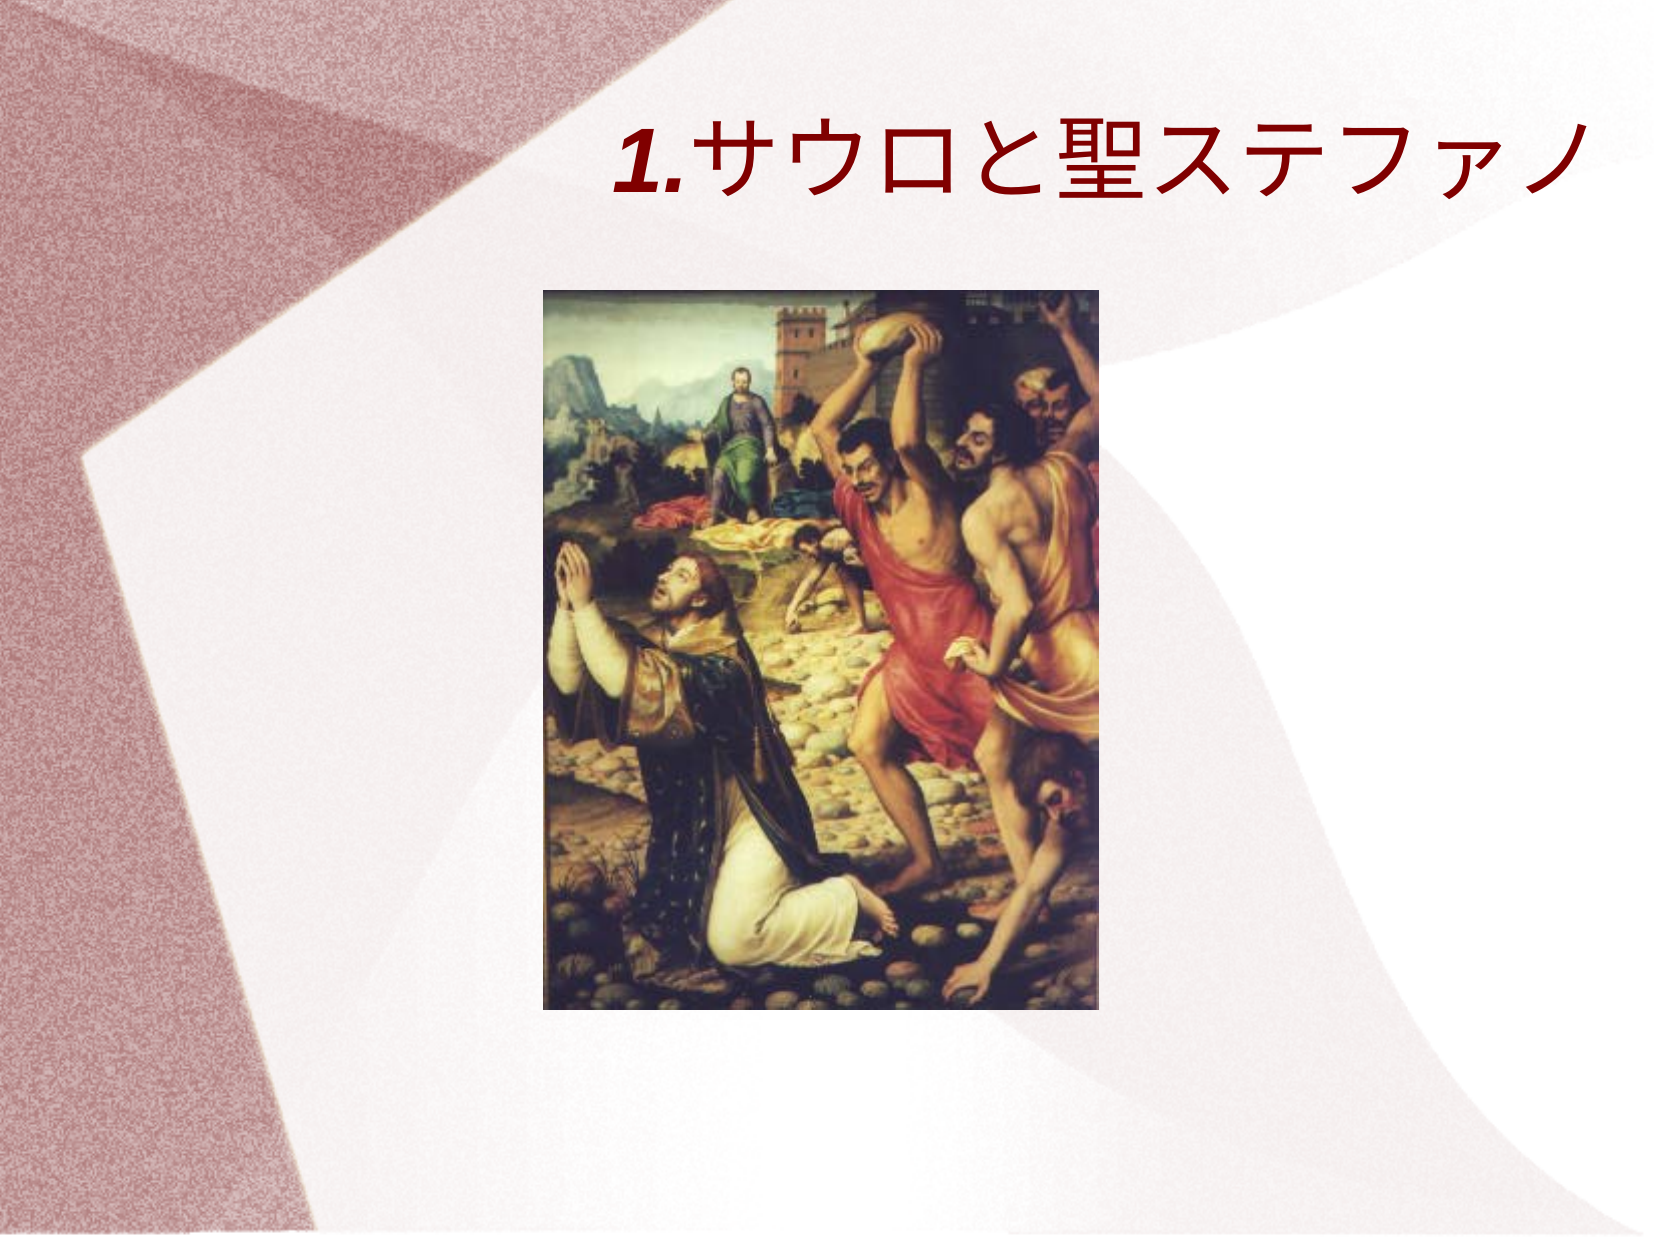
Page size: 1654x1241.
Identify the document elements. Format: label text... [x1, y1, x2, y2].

title 1.サウロと聖ステファノ [596, 49, 1607, 257]
picture [0, 0, 1654, 1241]
